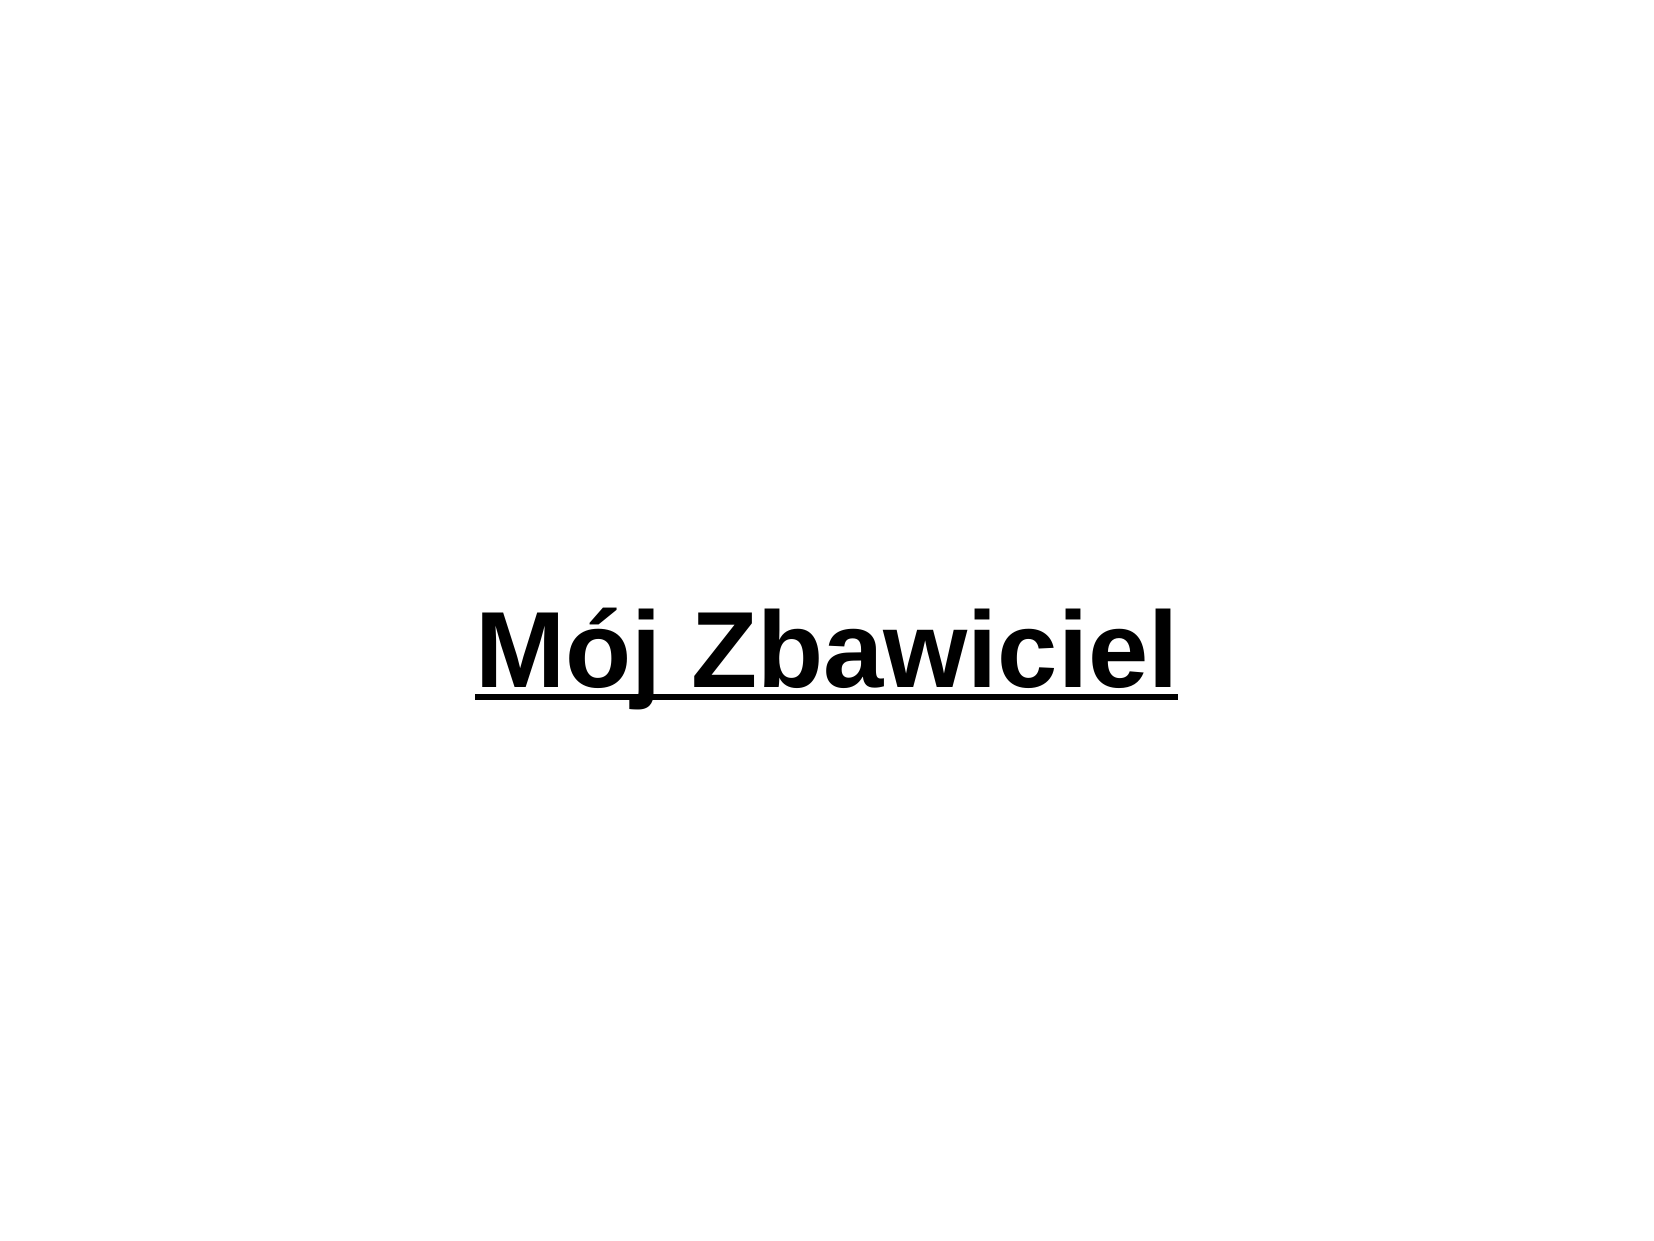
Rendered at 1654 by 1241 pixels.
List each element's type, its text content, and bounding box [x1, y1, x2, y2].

subtitle Mój Zbawiciel [0, 0, 1654, 1241]
